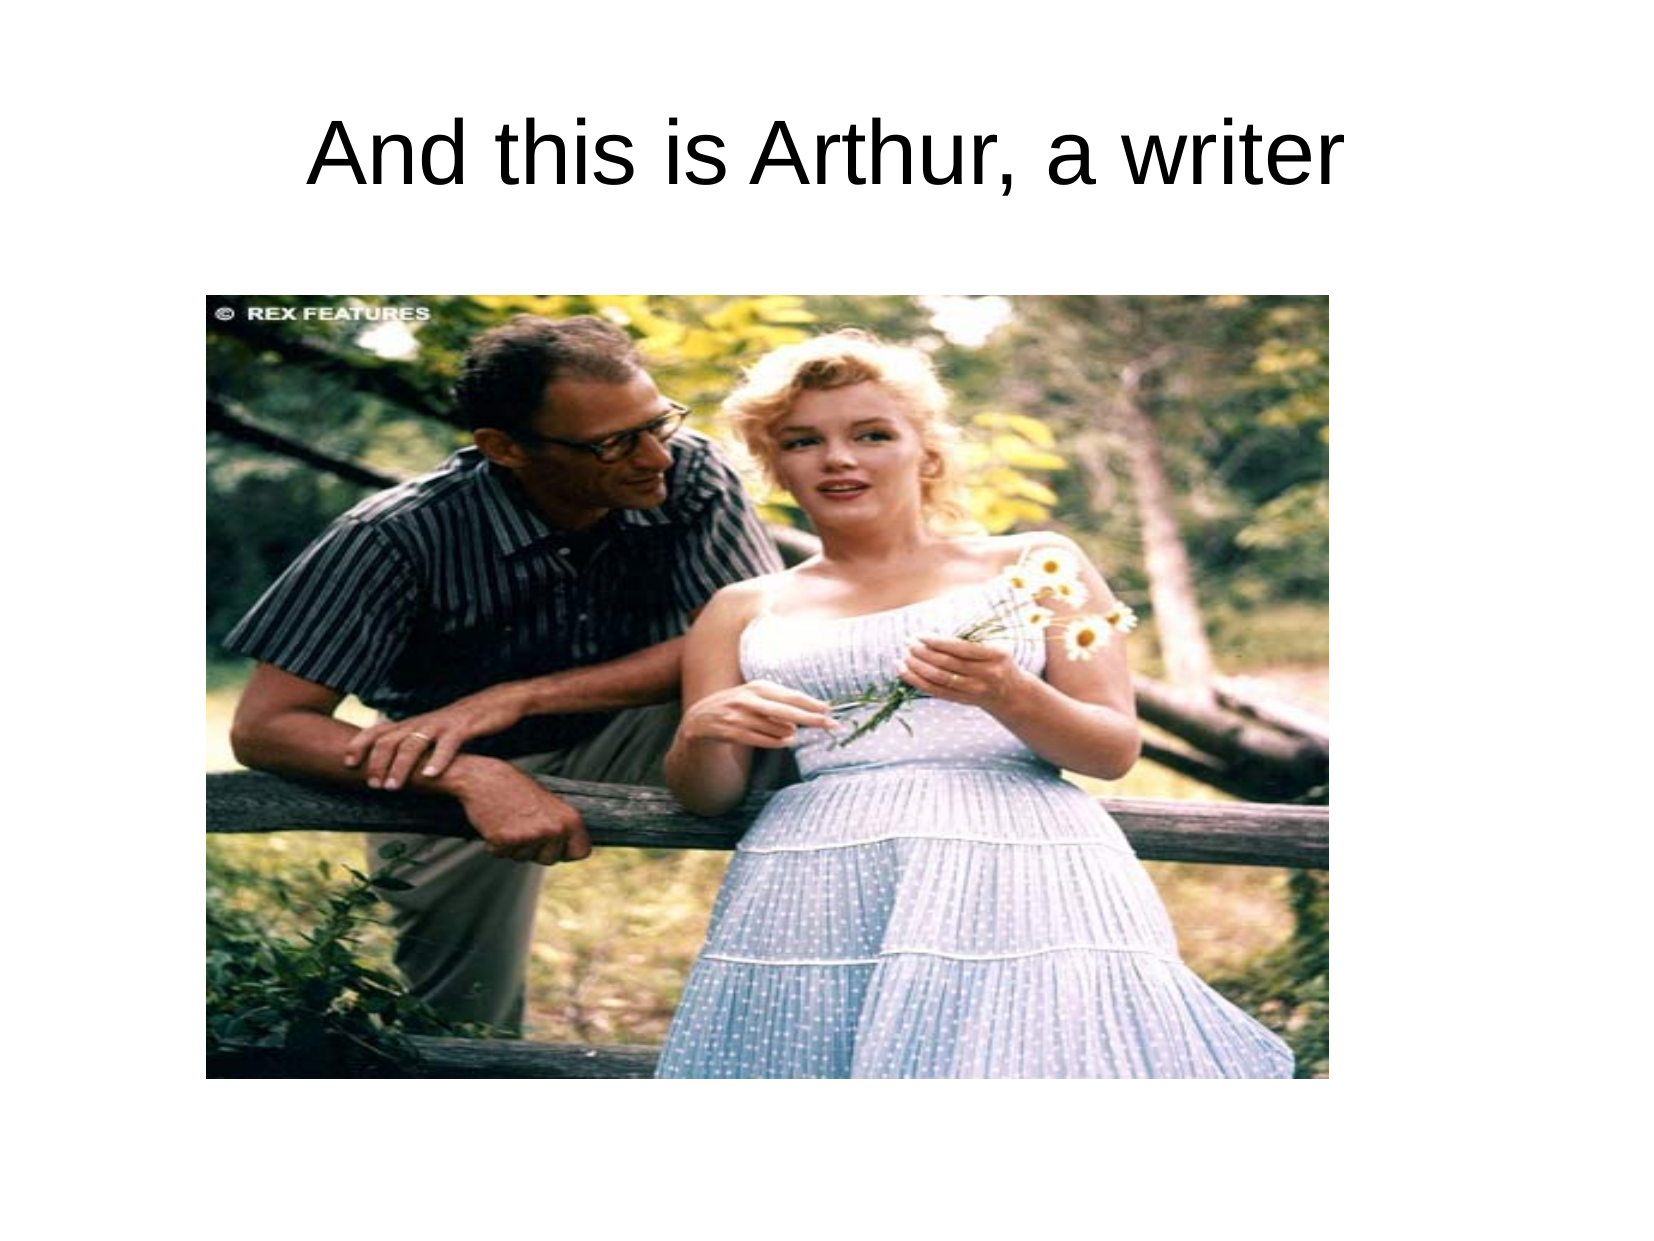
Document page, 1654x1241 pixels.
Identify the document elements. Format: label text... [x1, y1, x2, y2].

title And this is Arthur, a writer [82, 56, 1571, 250]
picture [206, 295, 1329, 1079]
